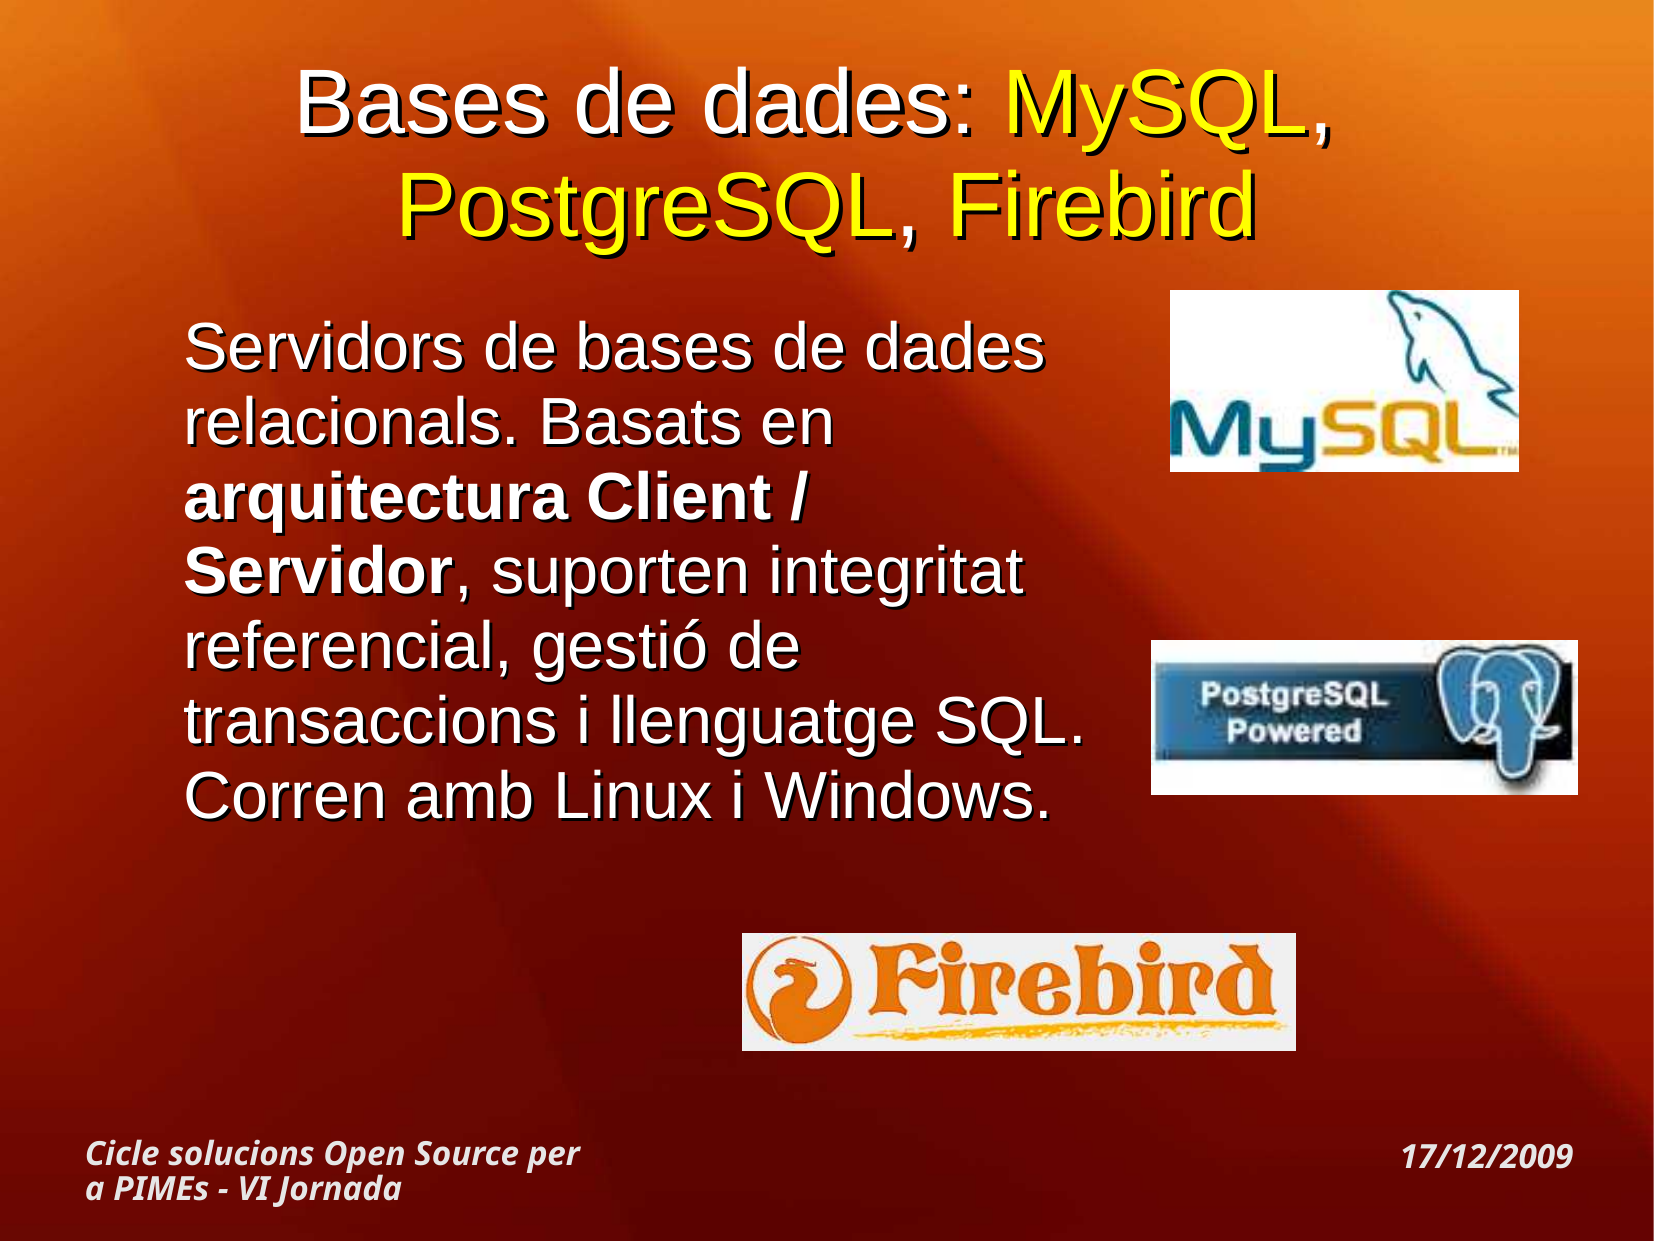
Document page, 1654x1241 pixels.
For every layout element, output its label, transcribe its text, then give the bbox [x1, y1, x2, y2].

list Servidors de bases de dades relacionals. Basats en arquitectura Client / Servidor, suporten integritat referencial, gestió de transaccions i llenguatge SQL. Corren amb Linux i Windows. [69, 309, 1107, 943]
picture [0, 0, 1654, 1241]
title Bases de dades: MySQL, PostgreSQL, Firebird [82, 49, 1571, 257]
